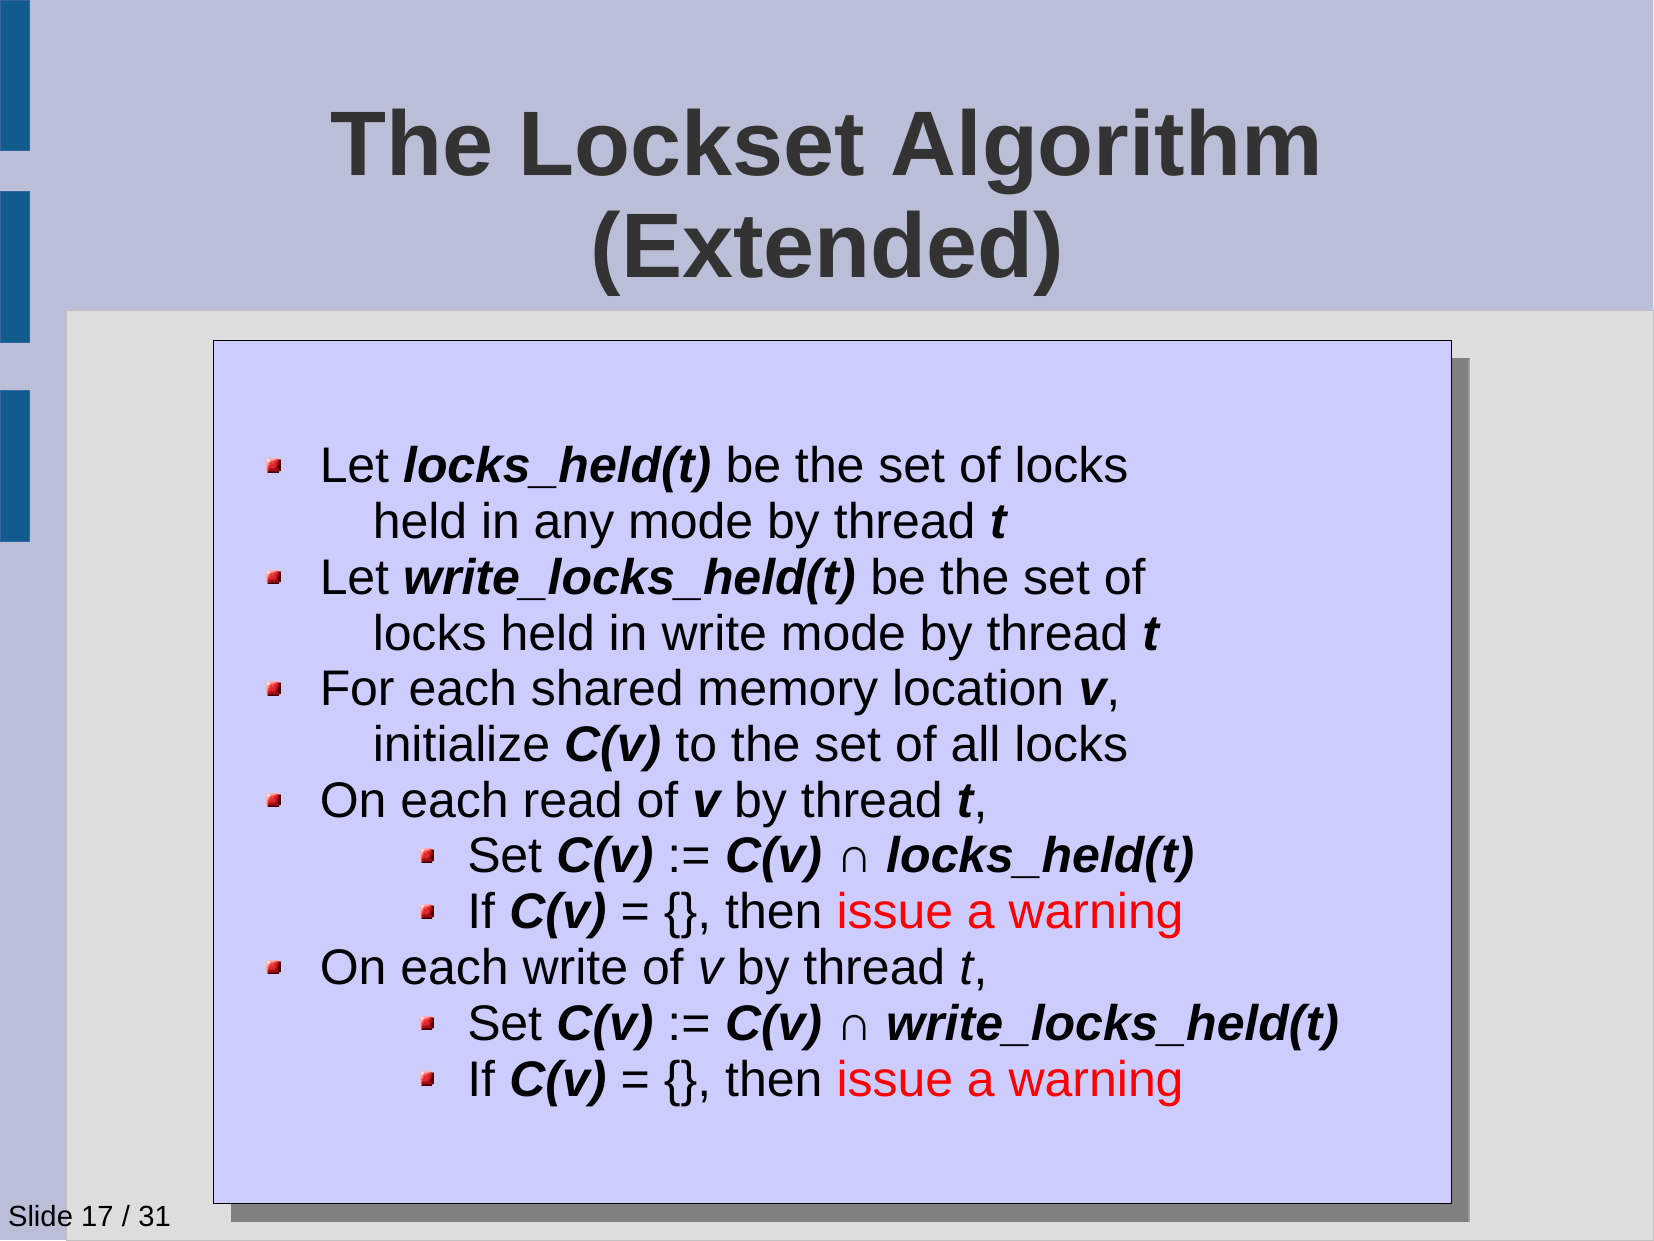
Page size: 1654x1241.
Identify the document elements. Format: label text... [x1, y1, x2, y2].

picture [266, 793, 281, 807]
picture [420, 904, 434, 919]
picture [420, 1071, 434, 1086]
picture [266, 681, 281, 696]
picture [266, 960, 281, 974]
picture [266, 570, 281, 584]
picture [266, 458, 281, 473]
text_box Let locks_held(t) be the set of locks held in any mode by thread t Let write_locks_held(t) be the set of locks held in write mode by thread t For each shared memory location v, initialize C(v) to the set of all locks On each read of v by thread t, Set C(v) := C(v) ∩ locks_held(t) If C(v) = {}, then issue a warning On each write of v by thread t, Set C(v) := C(v) ∩ write_locks_held(t) If C(v) = {}, then issue a warning [213, 340, 1452, 1204]
picture [420, 1016, 434, 1030]
picture [420, 848, 434, 863]
